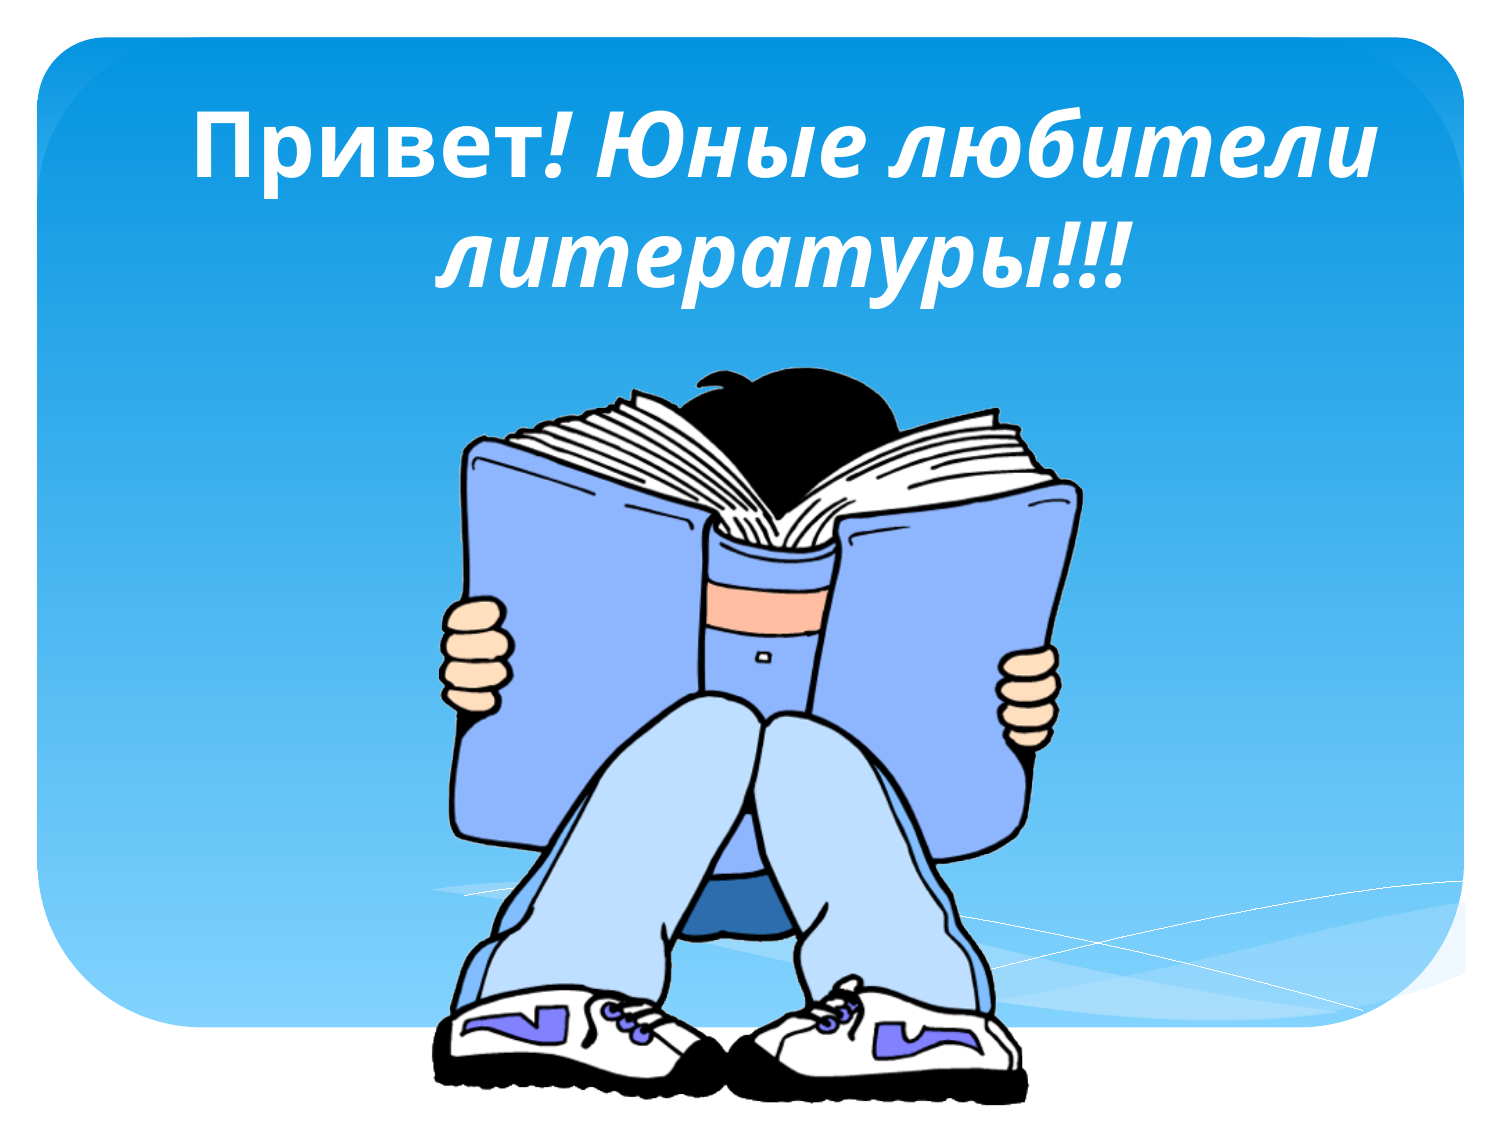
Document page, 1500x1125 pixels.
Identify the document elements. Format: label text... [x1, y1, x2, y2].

picture [242, 344, 1282, 1125]
title Привет! Юные любители литературы!!! [147, 78, 1423, 320]
